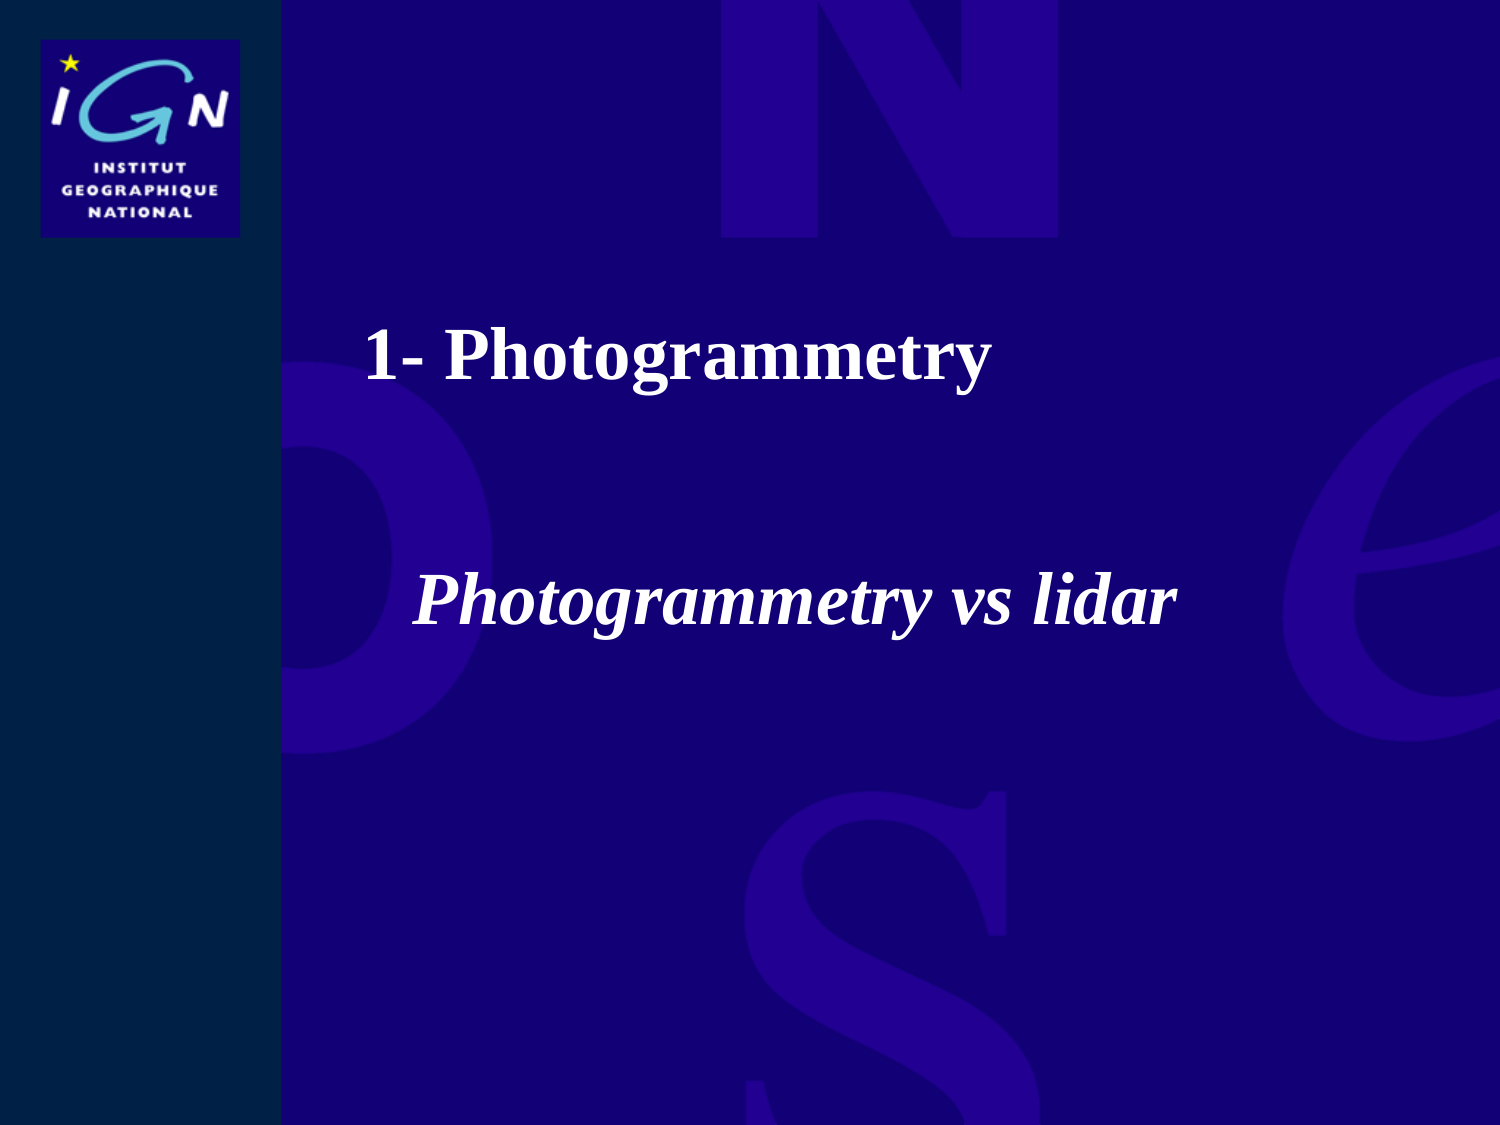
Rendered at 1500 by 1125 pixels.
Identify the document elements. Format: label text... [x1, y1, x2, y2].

text_box Photogrammetry vs lidar [397, 541, 1194, 648]
picture [0, 0, 1500, 1125]
text_box 1- Photogrammetry [348, 297, 1009, 403]
